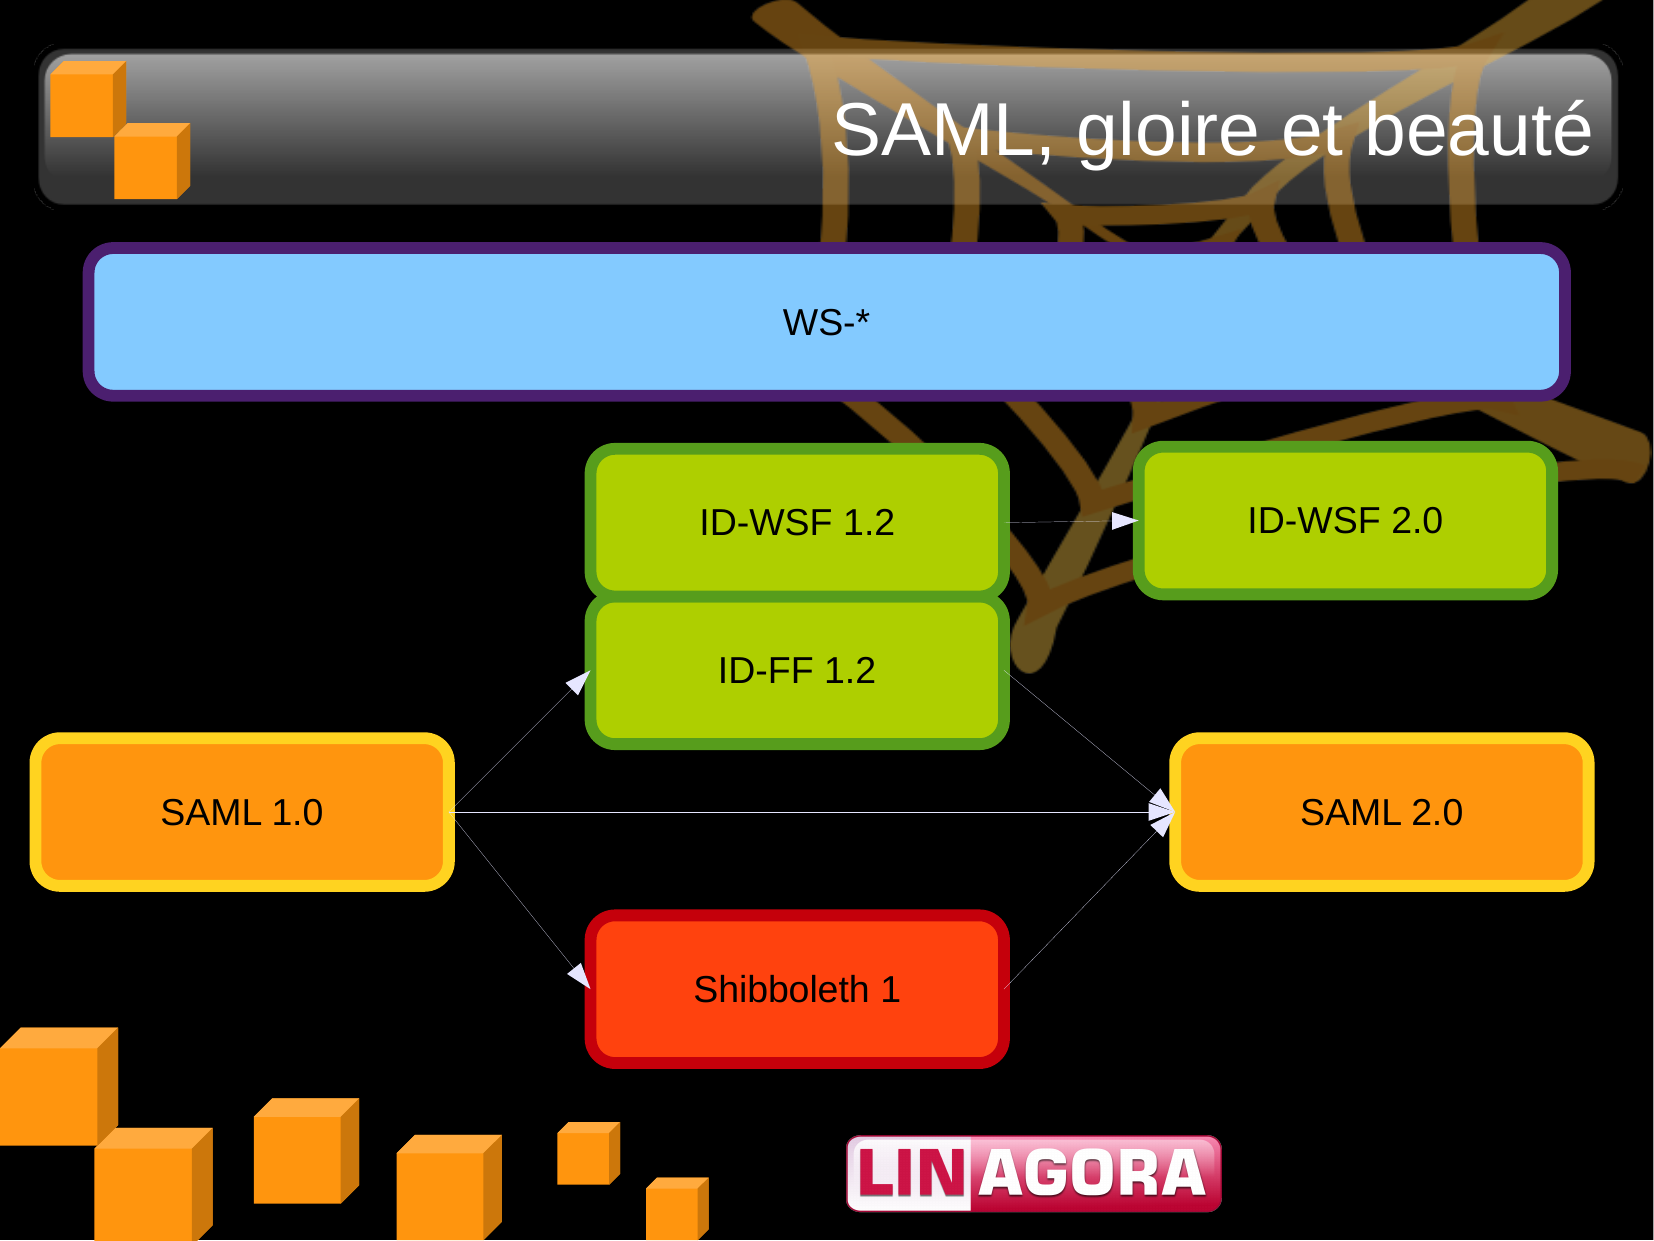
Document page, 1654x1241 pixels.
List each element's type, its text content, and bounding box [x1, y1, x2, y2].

text_box ID-FF 1.2 [590, 597, 1004, 745]
title SAML, gloire et beauté [194, 70, 1595, 189]
text_box ID-WSF 2.0 [1138, 446, 1553, 595]
text_box SAML 2.0 [1175, 738, 1589, 886]
text_box Shibboleth 1 [590, 915, 1004, 1064]
picture [838, 1121, 1229, 1241]
text_box WS-* [88, 248, 1566, 396]
text_box SAML 1.0 [35, 738, 449, 886]
text_box ID-WSF 1.2 [590, 448, 1004, 597]
picture [33, 43, 749, 211]
